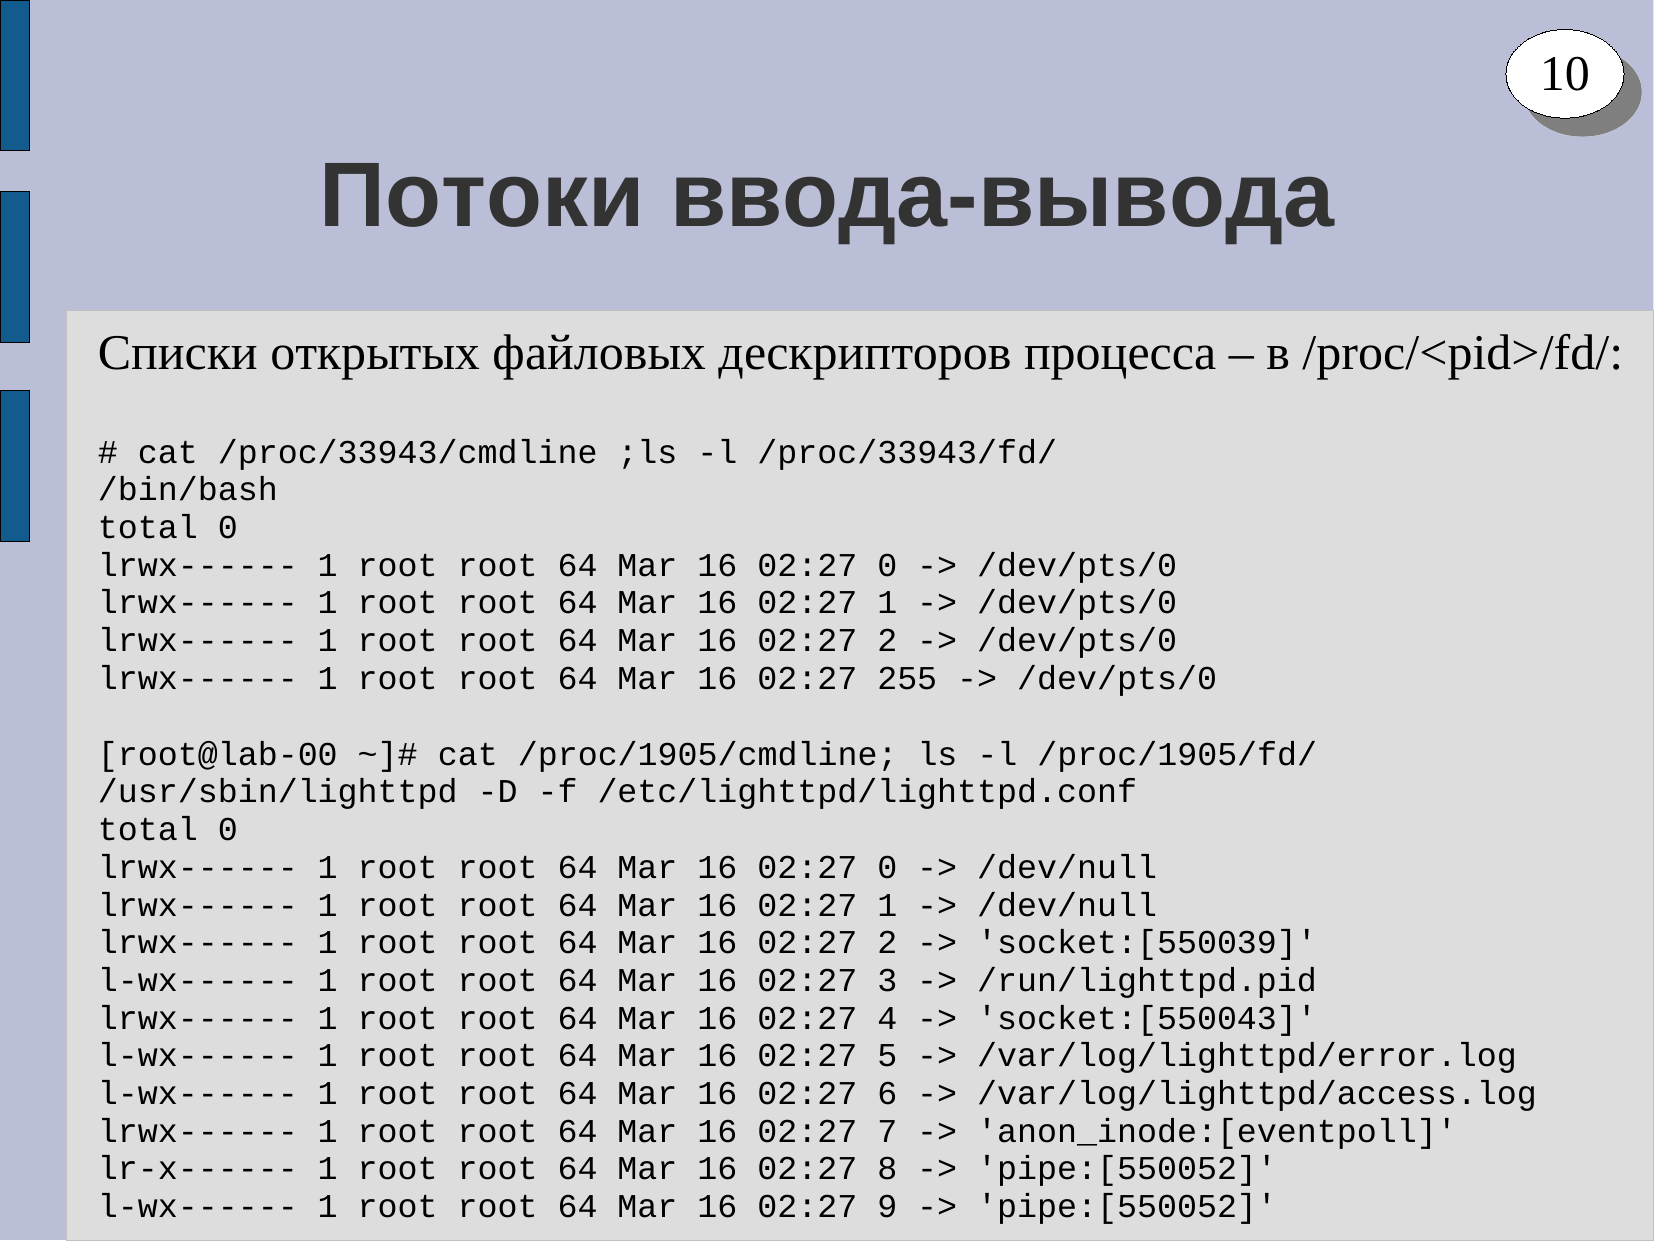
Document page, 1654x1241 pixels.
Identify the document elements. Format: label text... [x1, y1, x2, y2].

text_box Списки открытых файловых дескрипторов процесса – в /proc/<pid>/fd/: # cat /proc/33943/cmdline ;ls -l /proc/33943/fd/ /bin/bash total 0 lrwx------ 1 root root 64 Mar 16 02:27 0 -> /dev/pts/0 lrwx------ 1 root root 64 Mar 16 02:27 1 -> /dev/pts/0 lrwx------ 1 root root 64 Mar 16 02:27 2 -> /dev/pts/0 lrwx------ 1 root root 64 Mar 16 02:27 255 -> /dev/pts/0 [root@lab-00 ~]# cat /proc/1905/cmdline; ls -l /proc/1905/fd/ /usr/sbin/lighttpd -D -f /etc/lighttpd/lighttpd.conf total 0 lrwx------ 1 root root 64 Mar 16 02:27 0 -> /dev/null lrwx------ 1 root root 64 Mar 16 02:27 1 -> /dev/null lrwx------ 1 root root 64 Mar 16 02:27 2 -> 'socket:[550039]' l-wx------ 1 root root 64 Mar 16 02:27 3 -> /run/lighttpd.pid lrwx------ 1 root root 64 Mar 16 02:27 4 -> 'socket:[550043]' l-wx------ 1 root root 64 Mar 16 02:27 5 -> /var/log/lighttpd/error.log l-wx------ 1 root root 64 Mar 16 02:27 6 -> /var/log/lighttpd/access.log lrwx------ 1 root root 64 Mar 16 02:27 7 -> 'anon_inode:[eventpoll]' lr-x------ 1 root root 64 Mar 16 02:27 8 -> 'pipe:[550052]' l-wx------ 1 root root 64 Mar 16 02:27 9 -> 'pipe:[550052]' [97, 324, 1625, 1241]
title Потоки ввода-вывода [121, 91, 1534, 299]
text_box 10 [1505, 29, 1625, 119]
